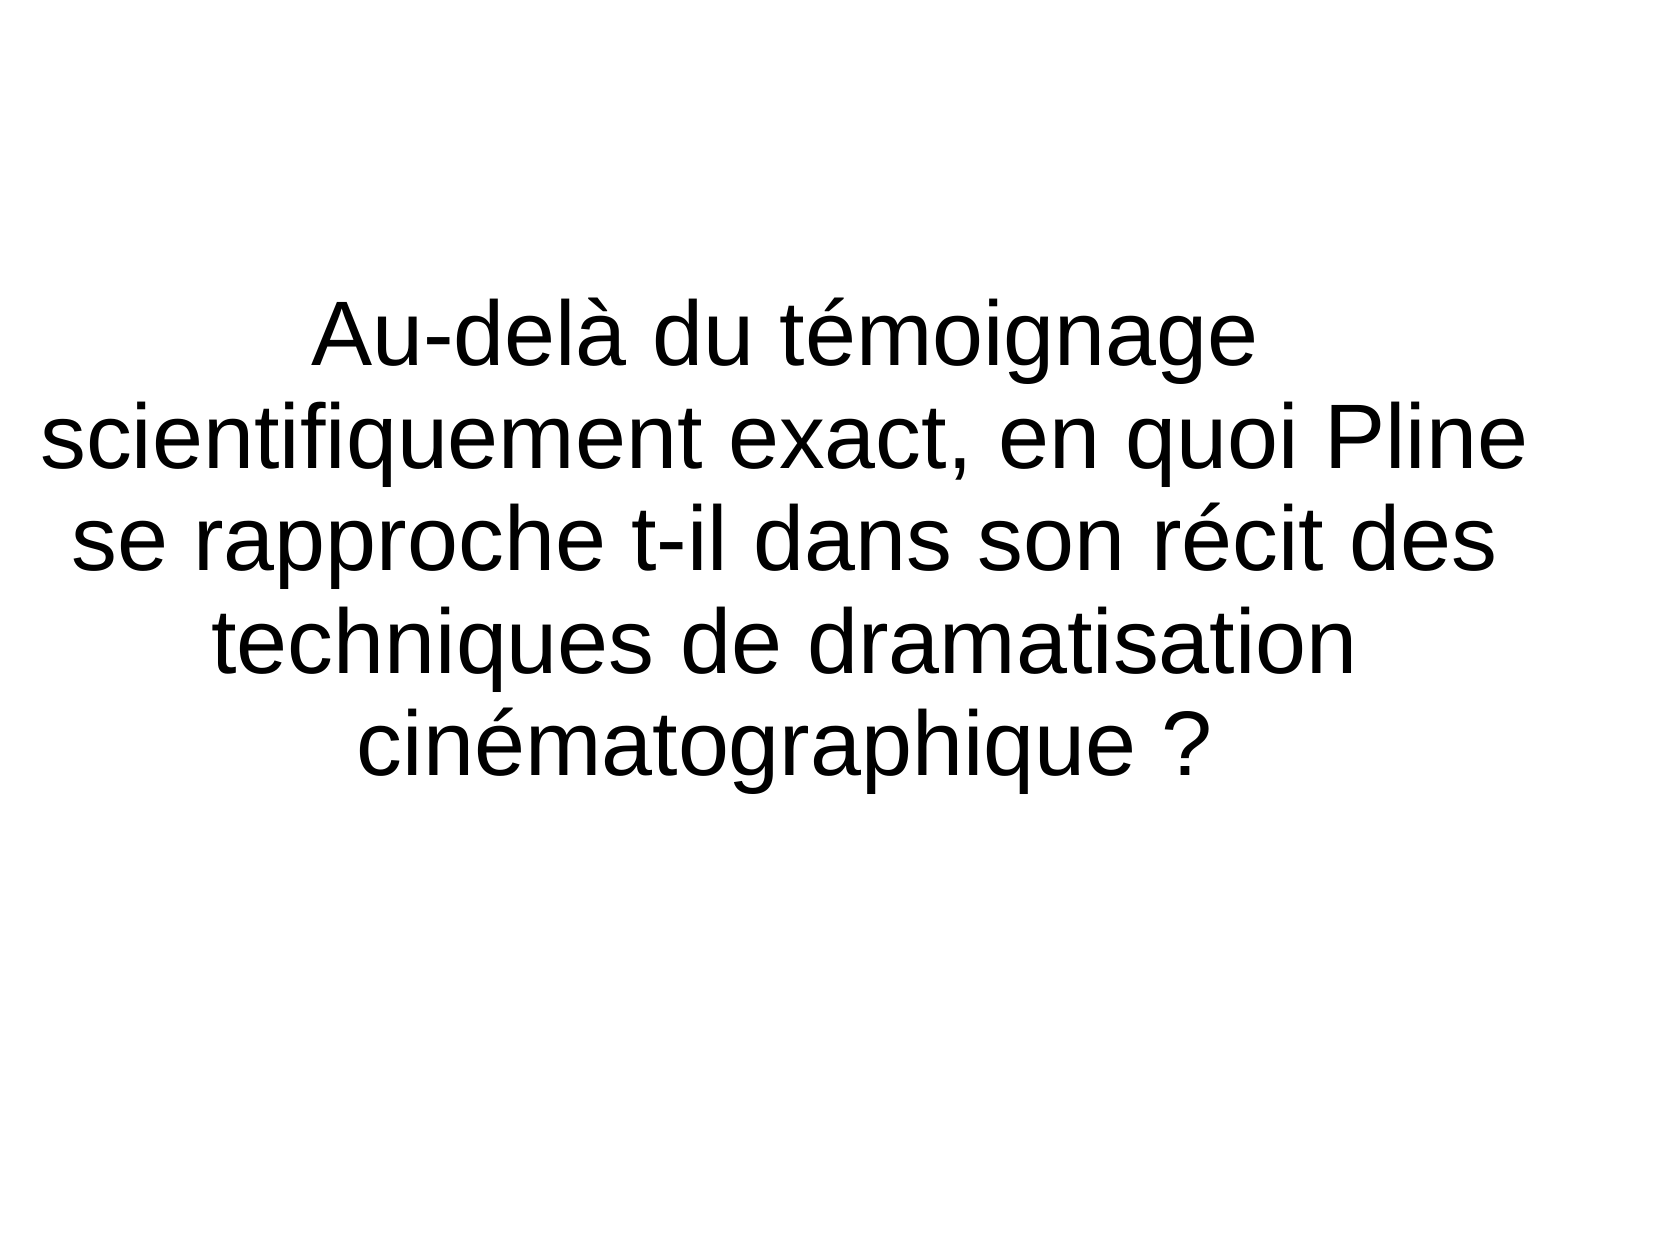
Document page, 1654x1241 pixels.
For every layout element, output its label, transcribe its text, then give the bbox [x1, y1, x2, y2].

title Au-delà du témoignage scientifiquement exact, en quoi Pline se rapproche t-il dans son récit des techniques de dramatisation cinématographique ? [0, 0, 1571, 1111]
